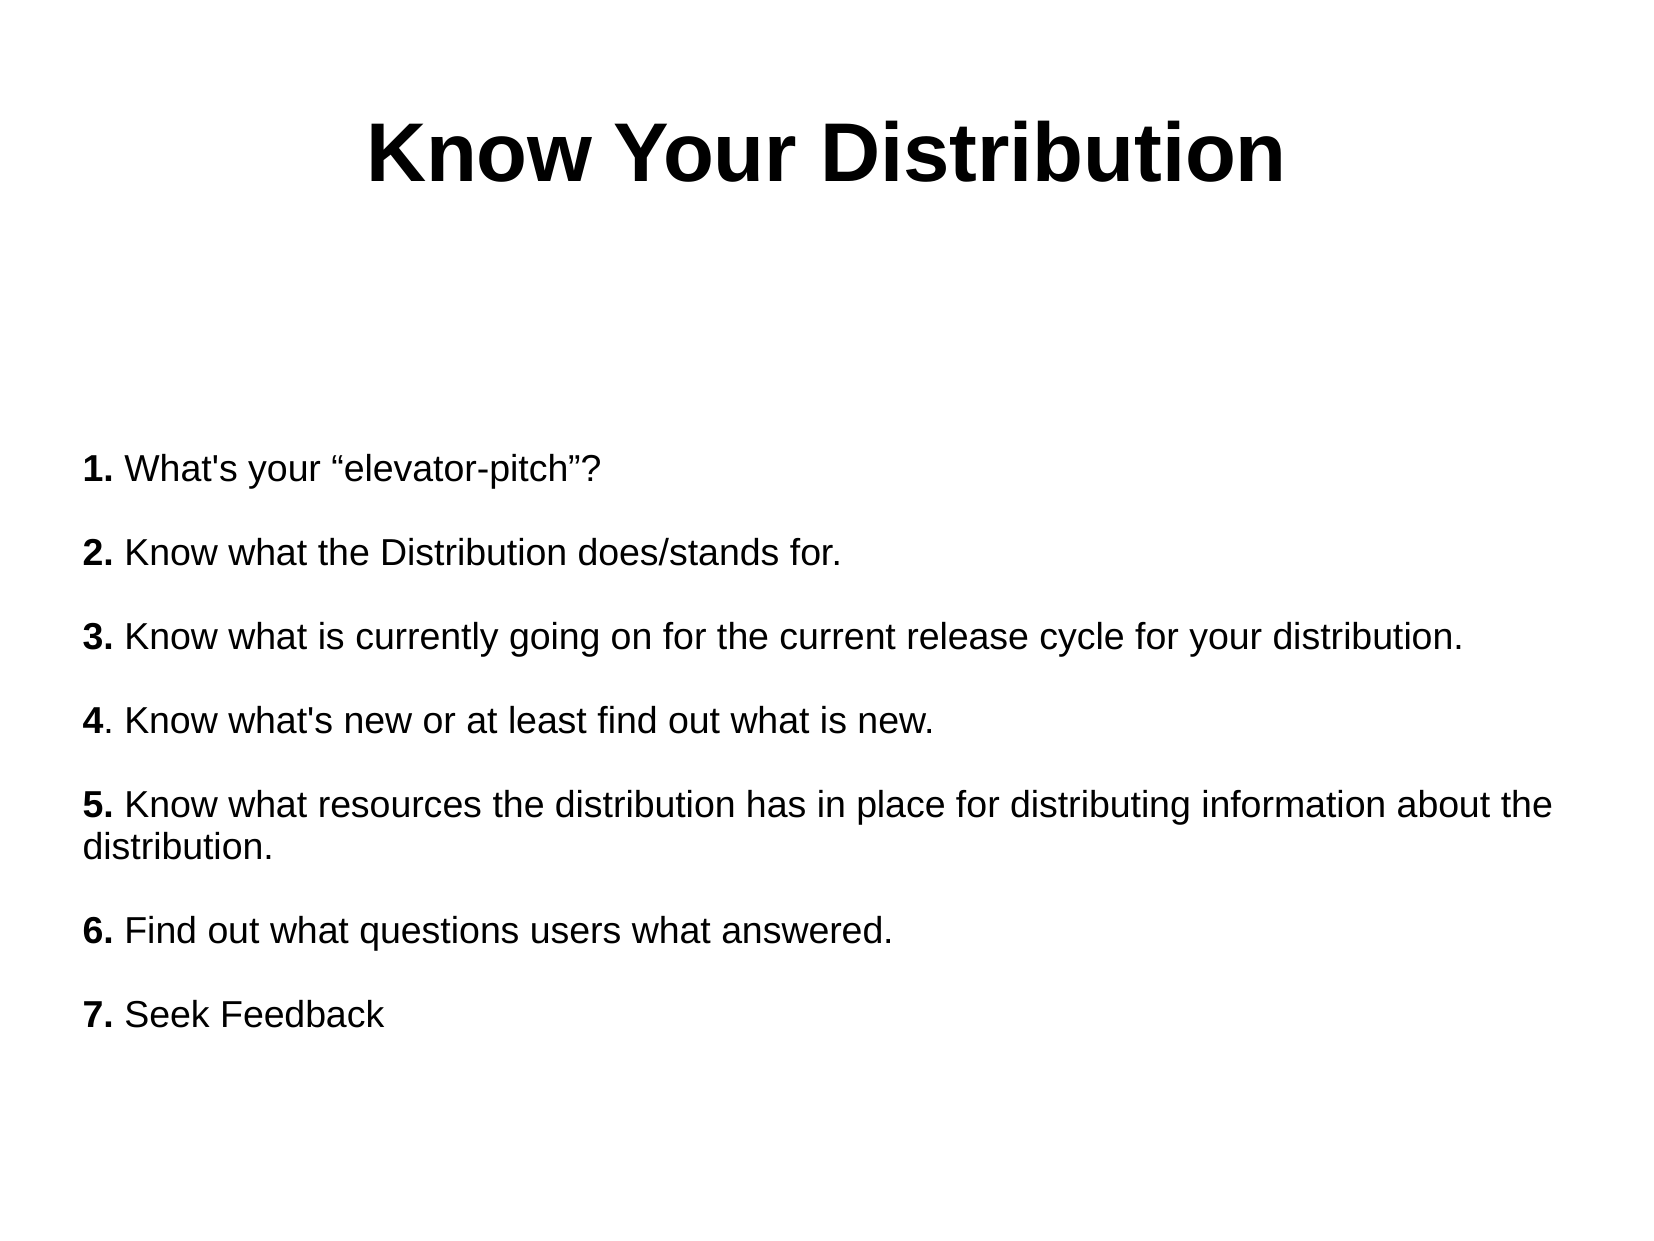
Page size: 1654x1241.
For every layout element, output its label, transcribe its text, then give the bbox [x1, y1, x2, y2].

subtitle 1. What's your “elevator-pitch”? 2. Know what the Distribution does/stands for. 3. Know what is currently going on for the current release cycle for your distribution. 4. Know what's new or at least find out what is new. 5. Know what resources the distribution has in place for distributing information about the distribution. 6. Find out what questions users what answered. 7. Seek Feedback [82, 290, 1571, 1109]
title Know Your Distribution [82, 56, 1571, 250]
